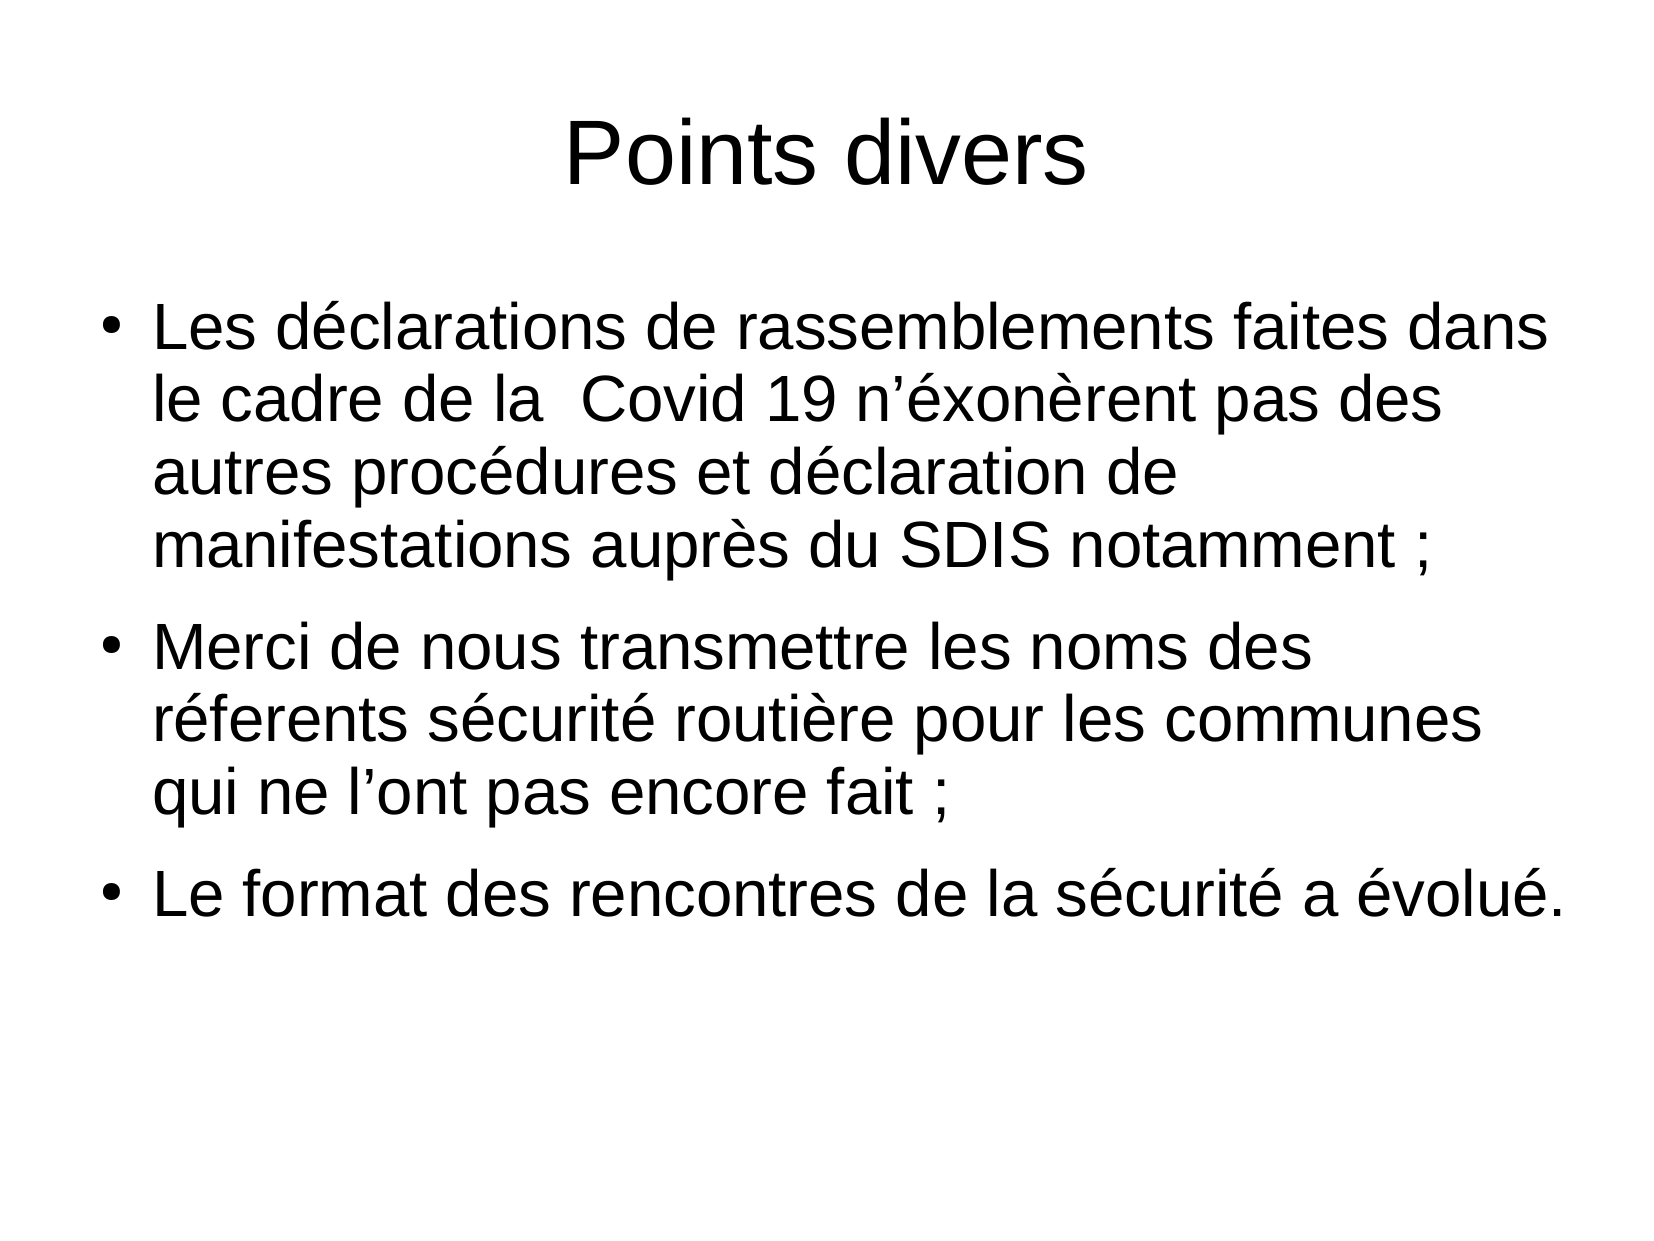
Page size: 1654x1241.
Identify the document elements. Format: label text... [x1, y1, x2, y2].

title Points divers [82, 49, 1571, 257]
list Les déclarations de rassemblements faites dans le cadre de la Covid 19 n’éxonèrent pas des autres procédures et déclaration de manifestations auprès du SDIS notamment ; Merci de nous transmettre les noms des réferents sécurité routière pour les communes qui ne l’ont pas encore fait ; Le format des rencontres de la sécurité a évolué. [82, 290, 1571, 1010]
